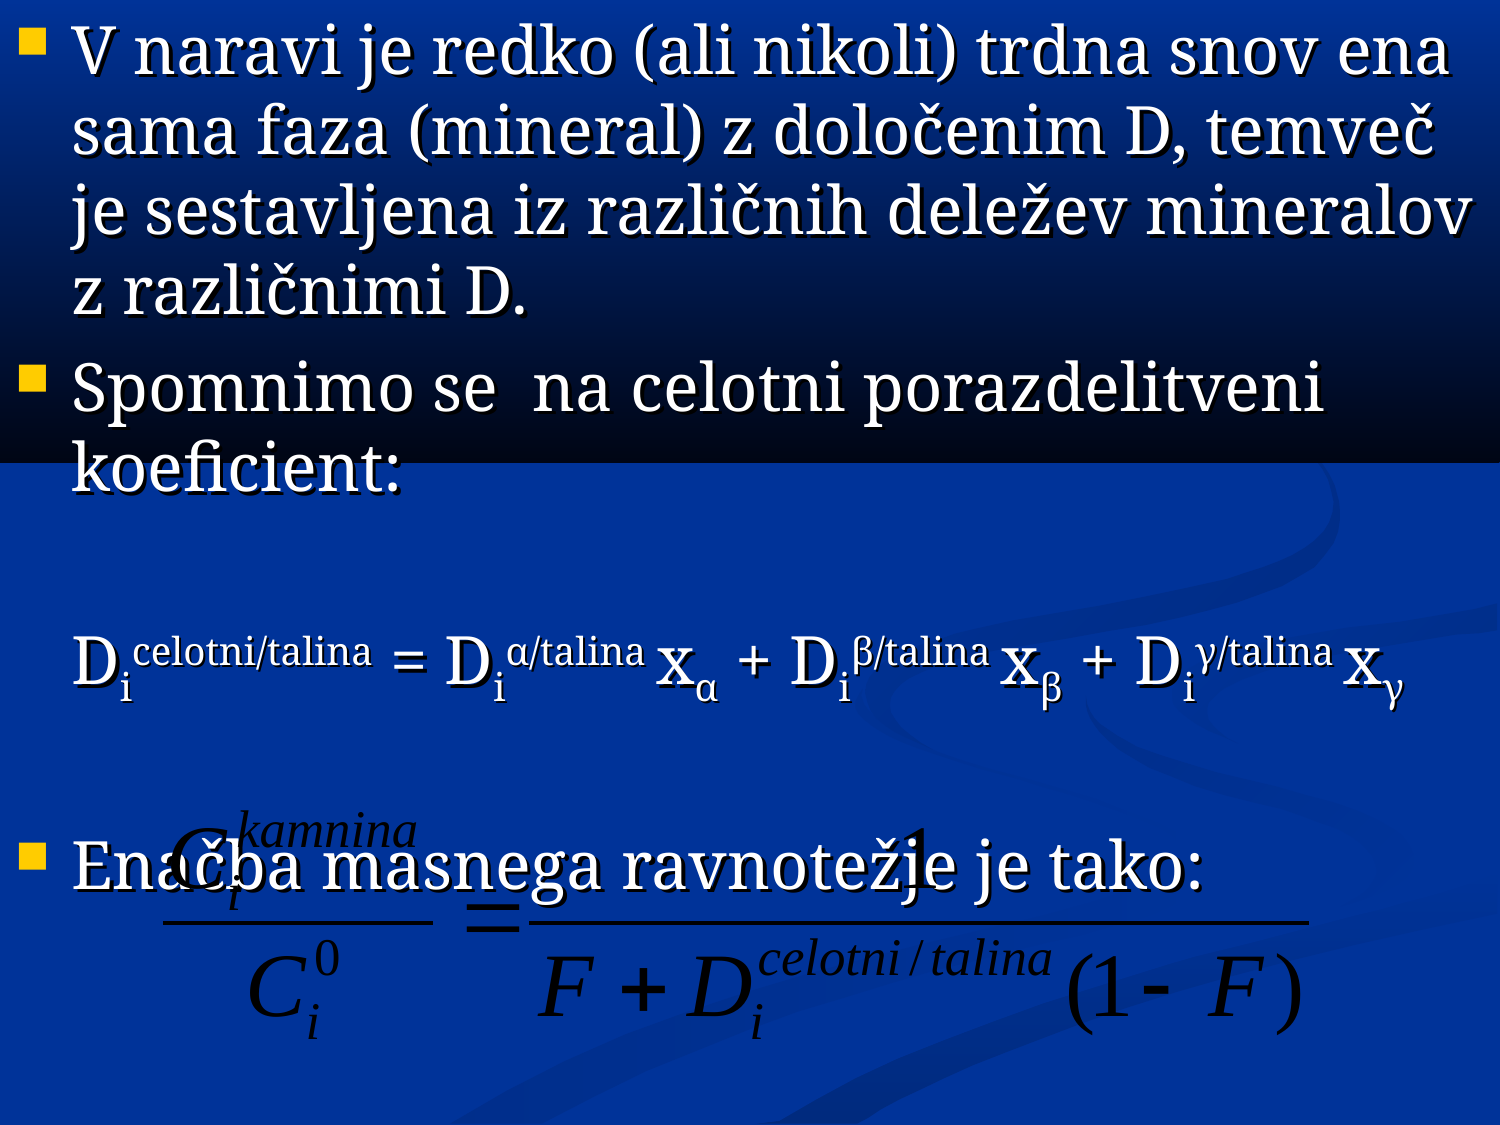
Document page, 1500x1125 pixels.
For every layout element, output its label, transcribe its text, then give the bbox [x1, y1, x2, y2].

chart [147, 786, 1327, 1059]
list V naravi je redko (ali nikoli) trdna snov ena sama faza (mineral) z določenim D, temveč je sestavljena iz različnih deležev mineralov z različnimi D. Spomnimo se na celotni porazdelitveni koeficient: Dicelotni/talina = Diα/talina xα + Diβ/talina xβ + Diγ/talina xγ Enačba masnega ravnotežje je tako: [0, 0, 1500, 1125]
